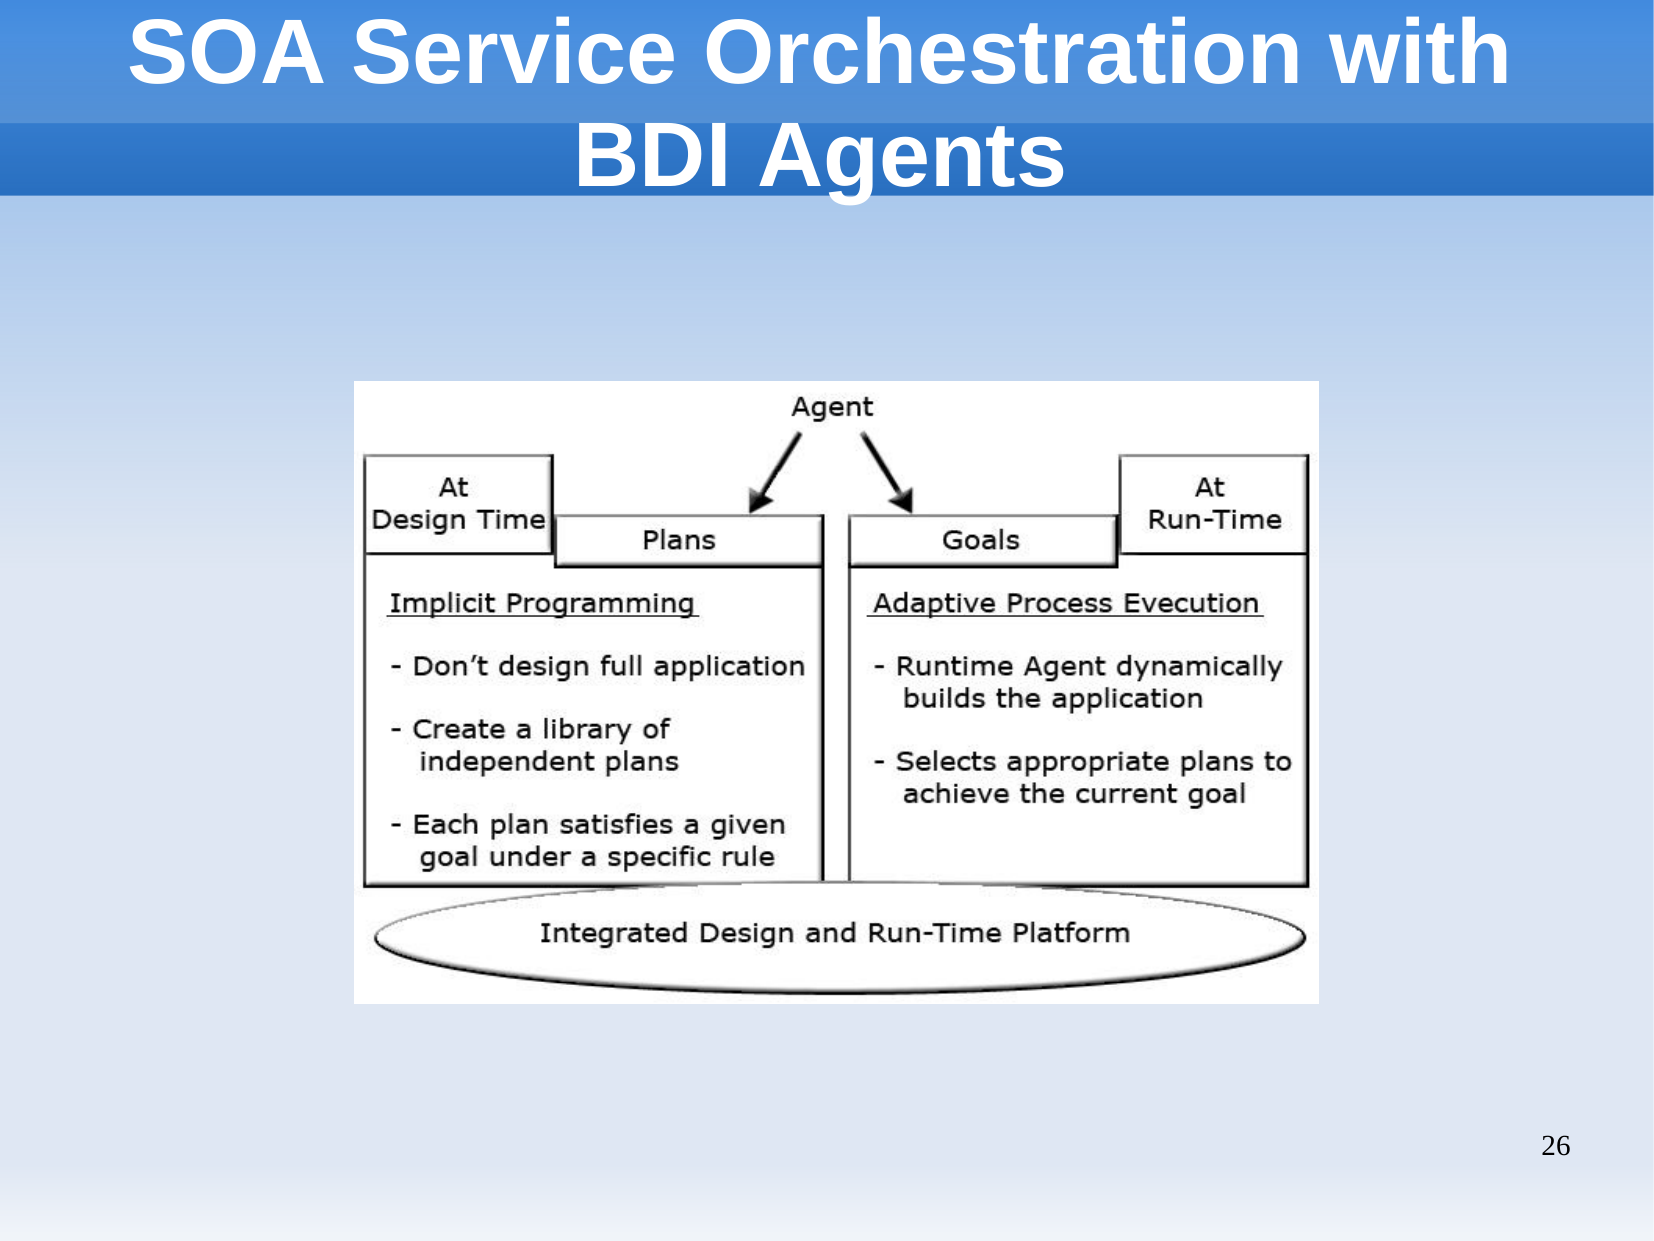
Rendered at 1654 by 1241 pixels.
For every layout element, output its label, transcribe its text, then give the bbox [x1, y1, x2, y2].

picture [0, 0, 1654, 1241]
title SOA Service Orchestration with BDI Agents [76, 0, 1565, 208]
